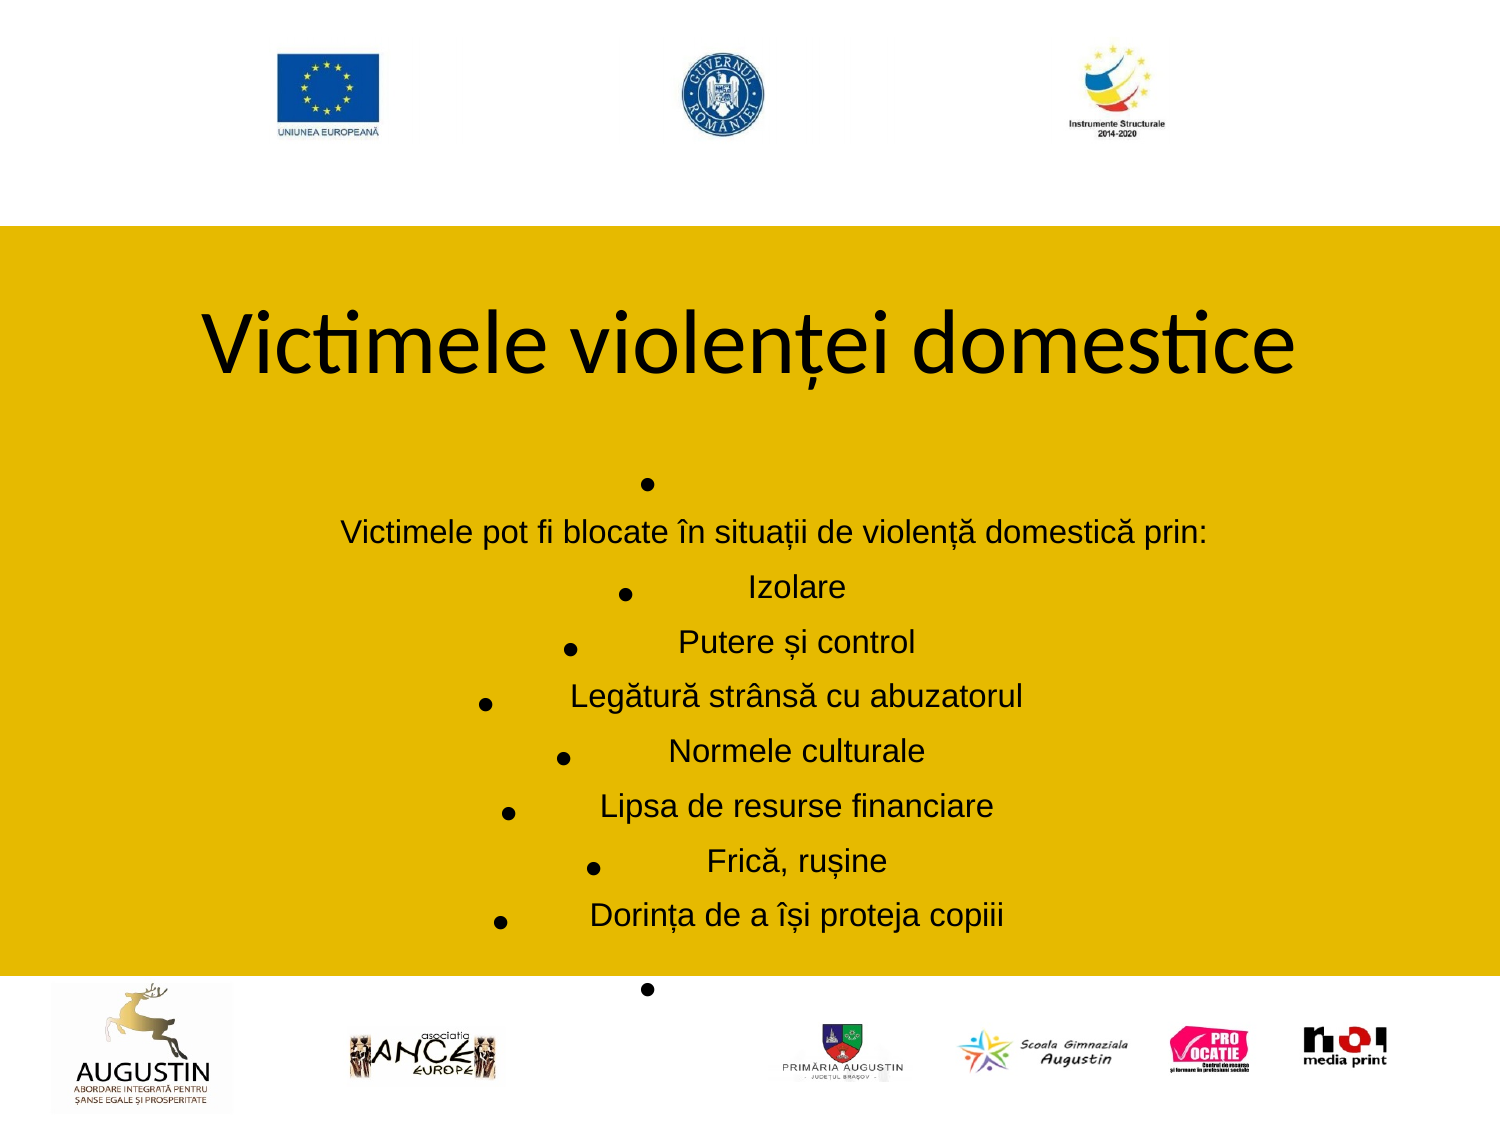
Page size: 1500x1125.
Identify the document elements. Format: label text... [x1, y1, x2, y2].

title Victimele violenței domestice [75, 243, 1426, 432]
list Victimele pot fi blocate în situații de violență domestică prin: Izolare Putere și control Legătură strânsă cu abuzatorul Normele culturale Lipsa de resurse financiare Frică, rușine Dorința de a își proteja copiii [99, 450, 1450, 964]
